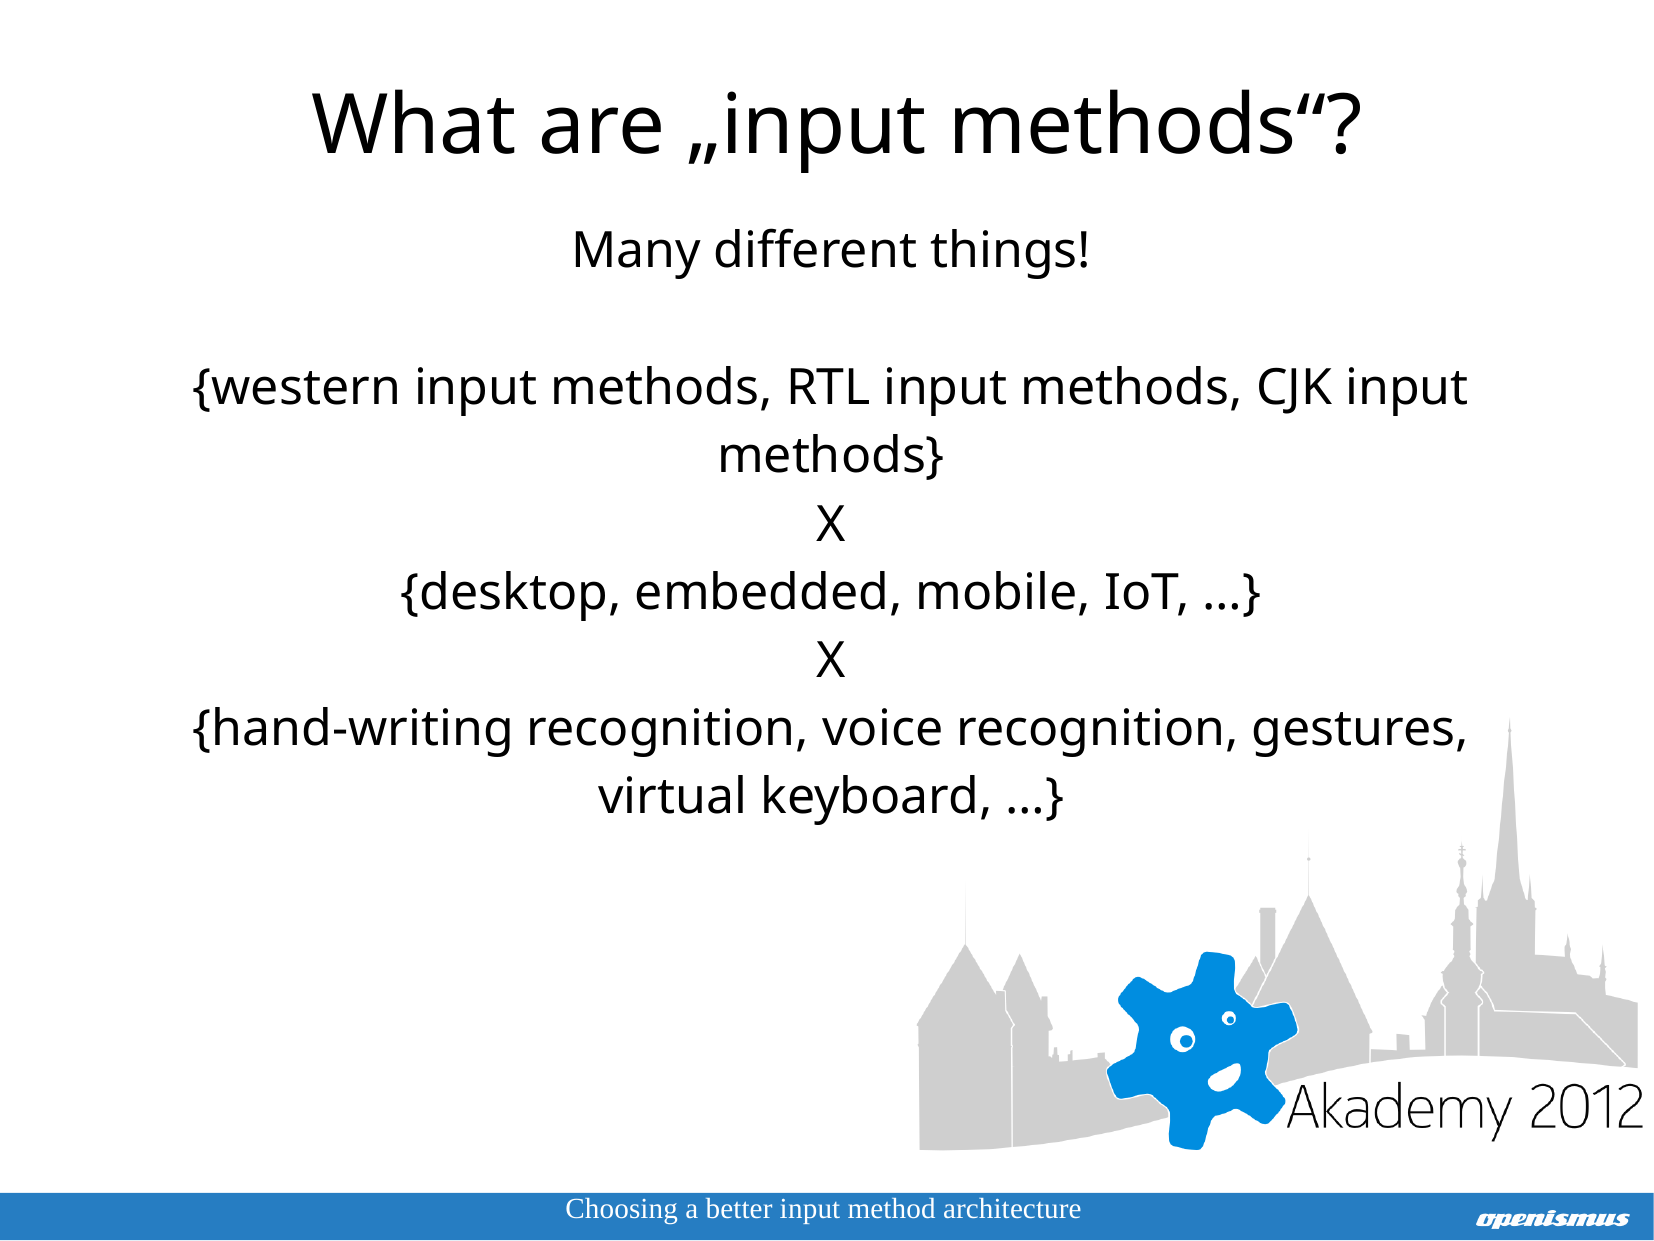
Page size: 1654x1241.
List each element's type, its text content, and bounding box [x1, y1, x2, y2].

picture [900, 660, 1647, 1187]
picture [1476, 1210, 1630, 1229]
text_box Many different things! {western input methods, RTL input methods, CJK input methods} X {desktop, embedded, mobile, IoT, …} X {hand-writing recognition, voice recognition, gestures, virtual keyboard, …} [78, 206, 1585, 670]
text_box What are „input methods“? [83, 56, 1591, 166]
